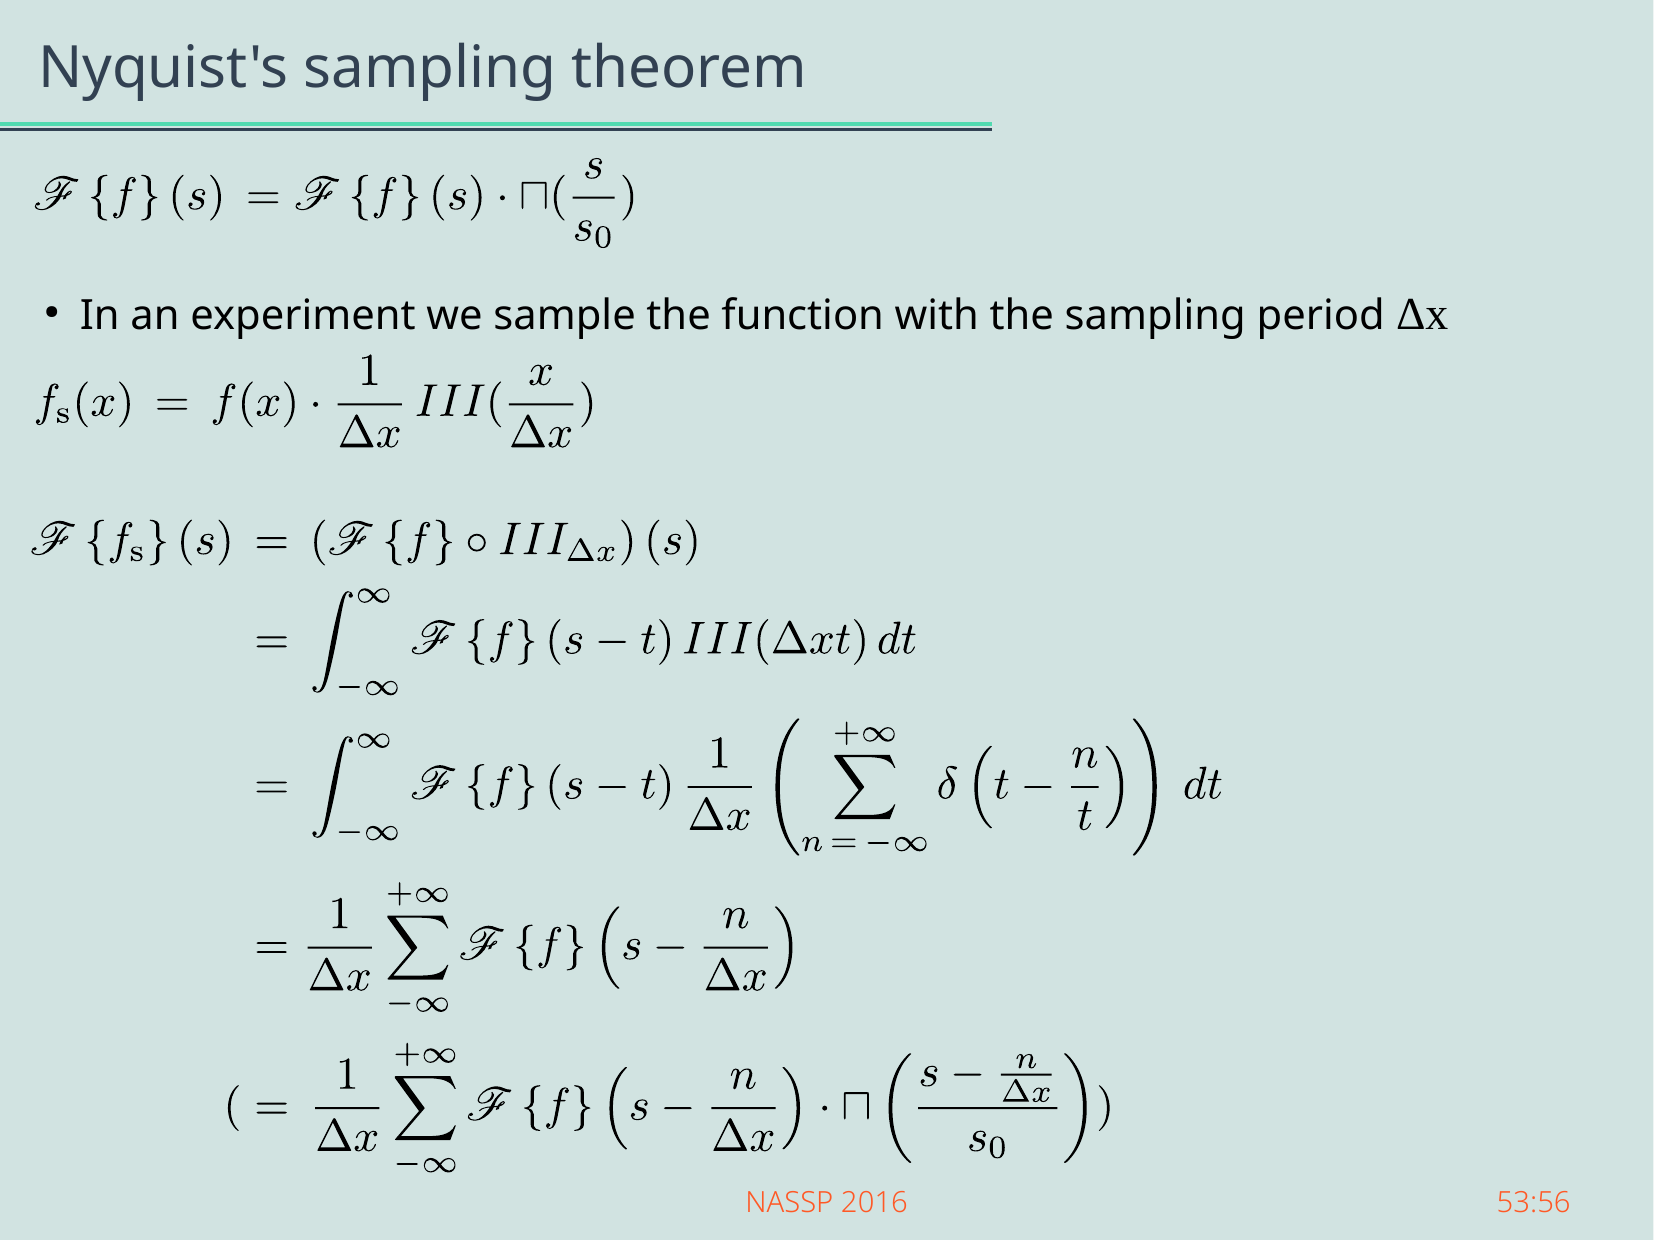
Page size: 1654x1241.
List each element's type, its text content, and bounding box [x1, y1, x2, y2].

text_box Nyquist's sampling theorem [23, 17, 1613, 103]
text_box [33, 354, 597, 448]
text_box [33, 157, 638, 249]
text_box [29, 519, 1224, 1176]
text_box In an experiment we sample the function with the sampling period Δx [29, 147, 1636, 1170]
